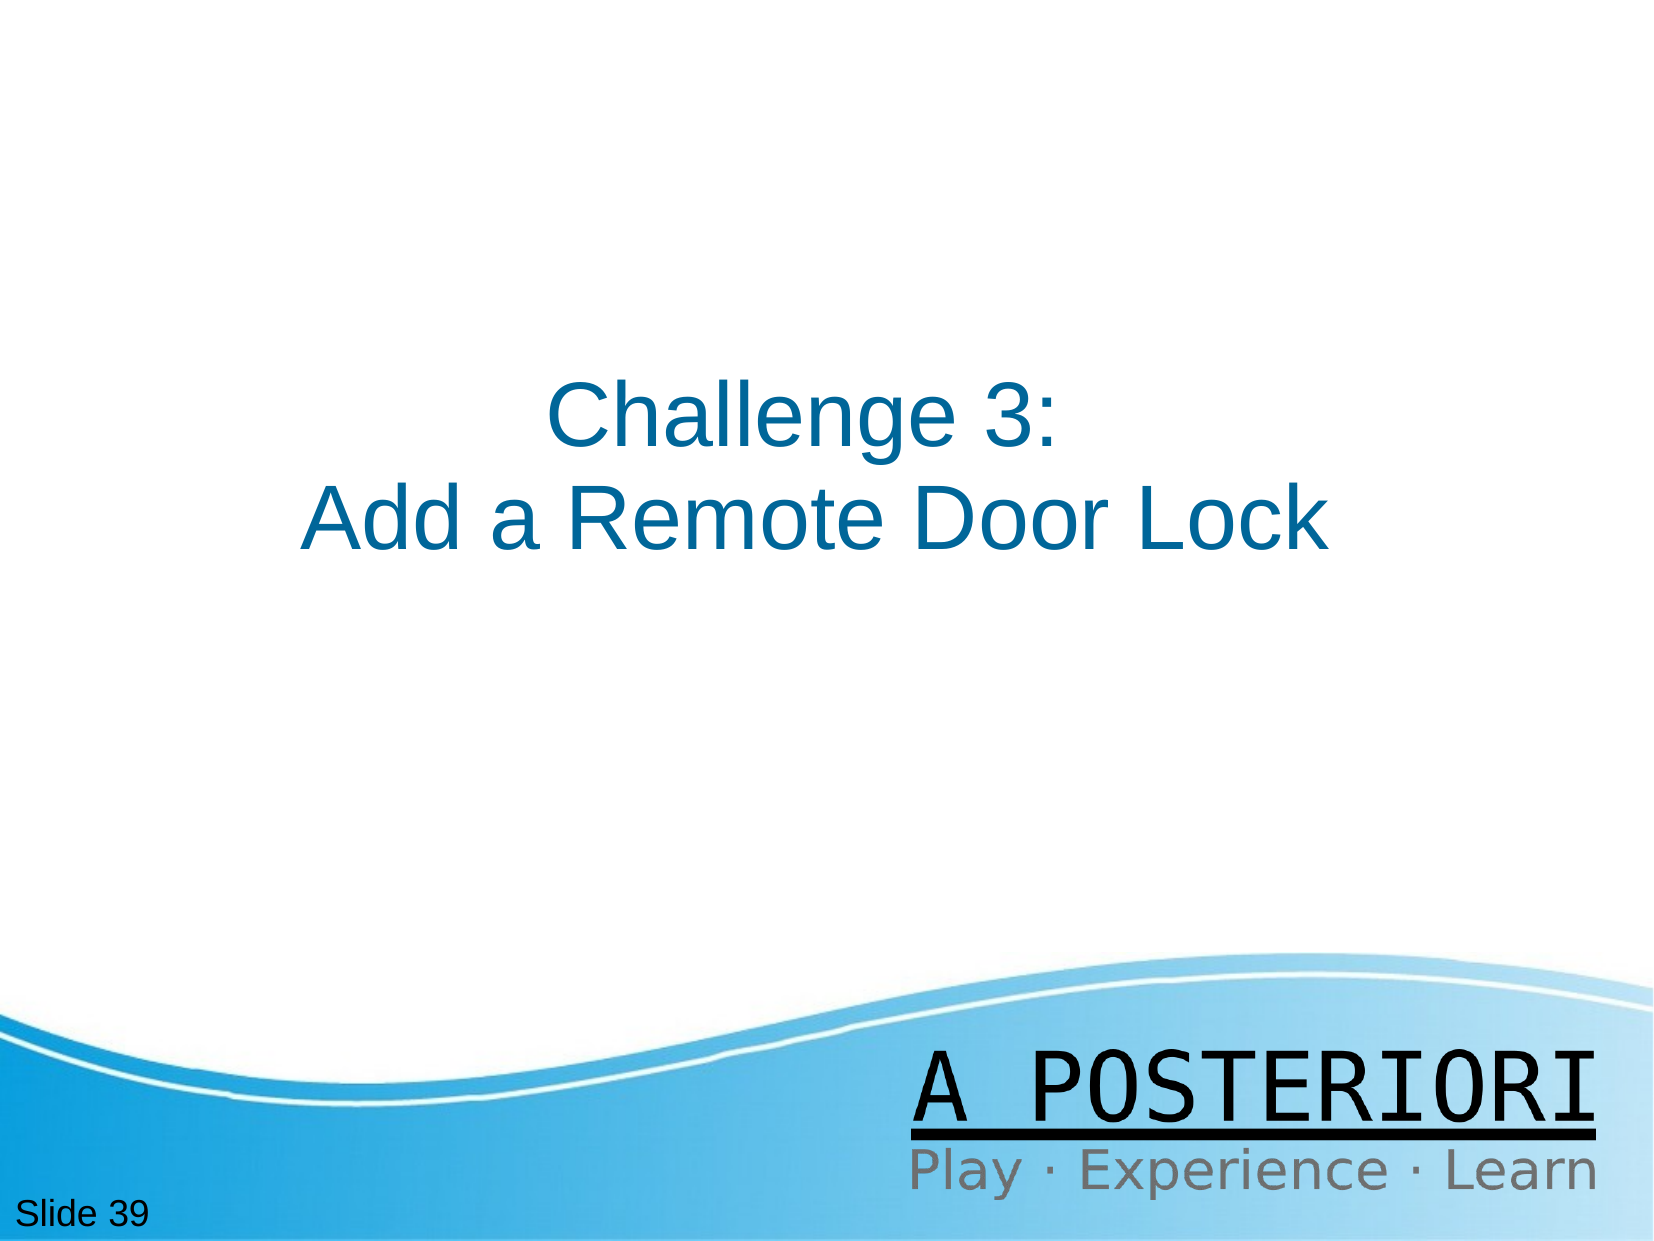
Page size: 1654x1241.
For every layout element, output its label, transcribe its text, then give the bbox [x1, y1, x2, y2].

title Challenge 3: Add a Remote Door Lock [71, 362, 1561, 571]
picture [0, 952, 1654, 1241]
